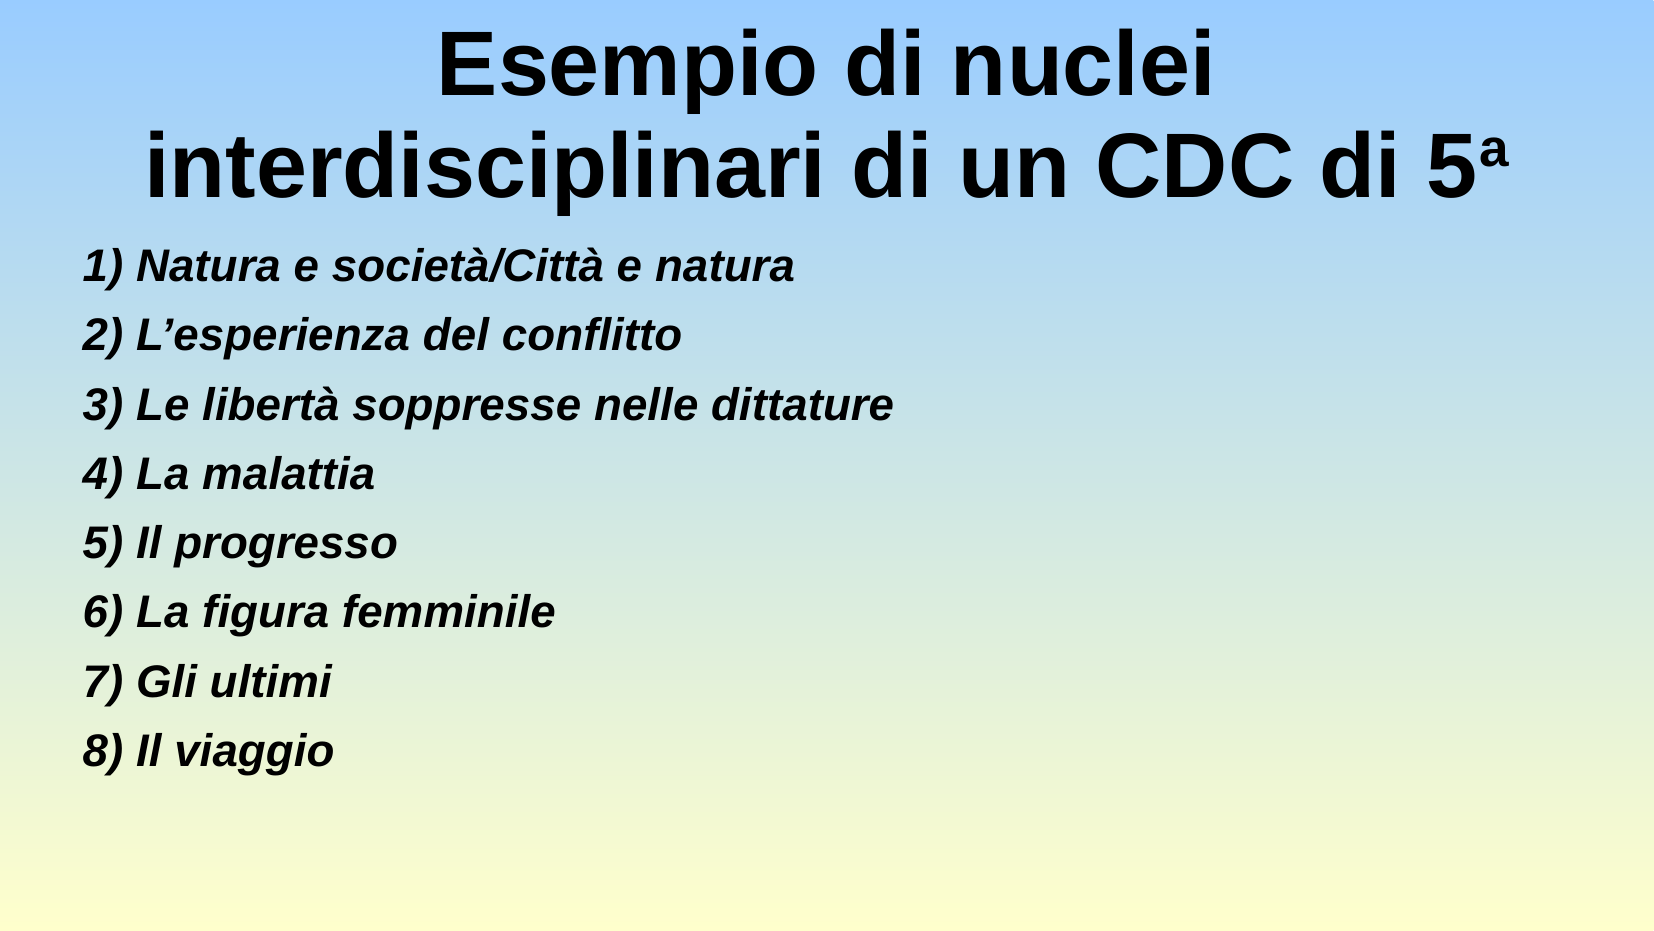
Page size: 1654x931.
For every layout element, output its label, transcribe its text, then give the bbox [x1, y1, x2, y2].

list 1) Natura e società/Città e natura 2) L’esperienza del conflitto 3) Le libertà soppresse nelle dittature 4) La malattia 5) Il progresso 6) La figura femminile 7) Gli ultimi 8) Il viaggio [82, 240, 1571, 780]
title Esempio di nuclei interdisciplinari di un CDC di 5a [82, 10, 1571, 220]
